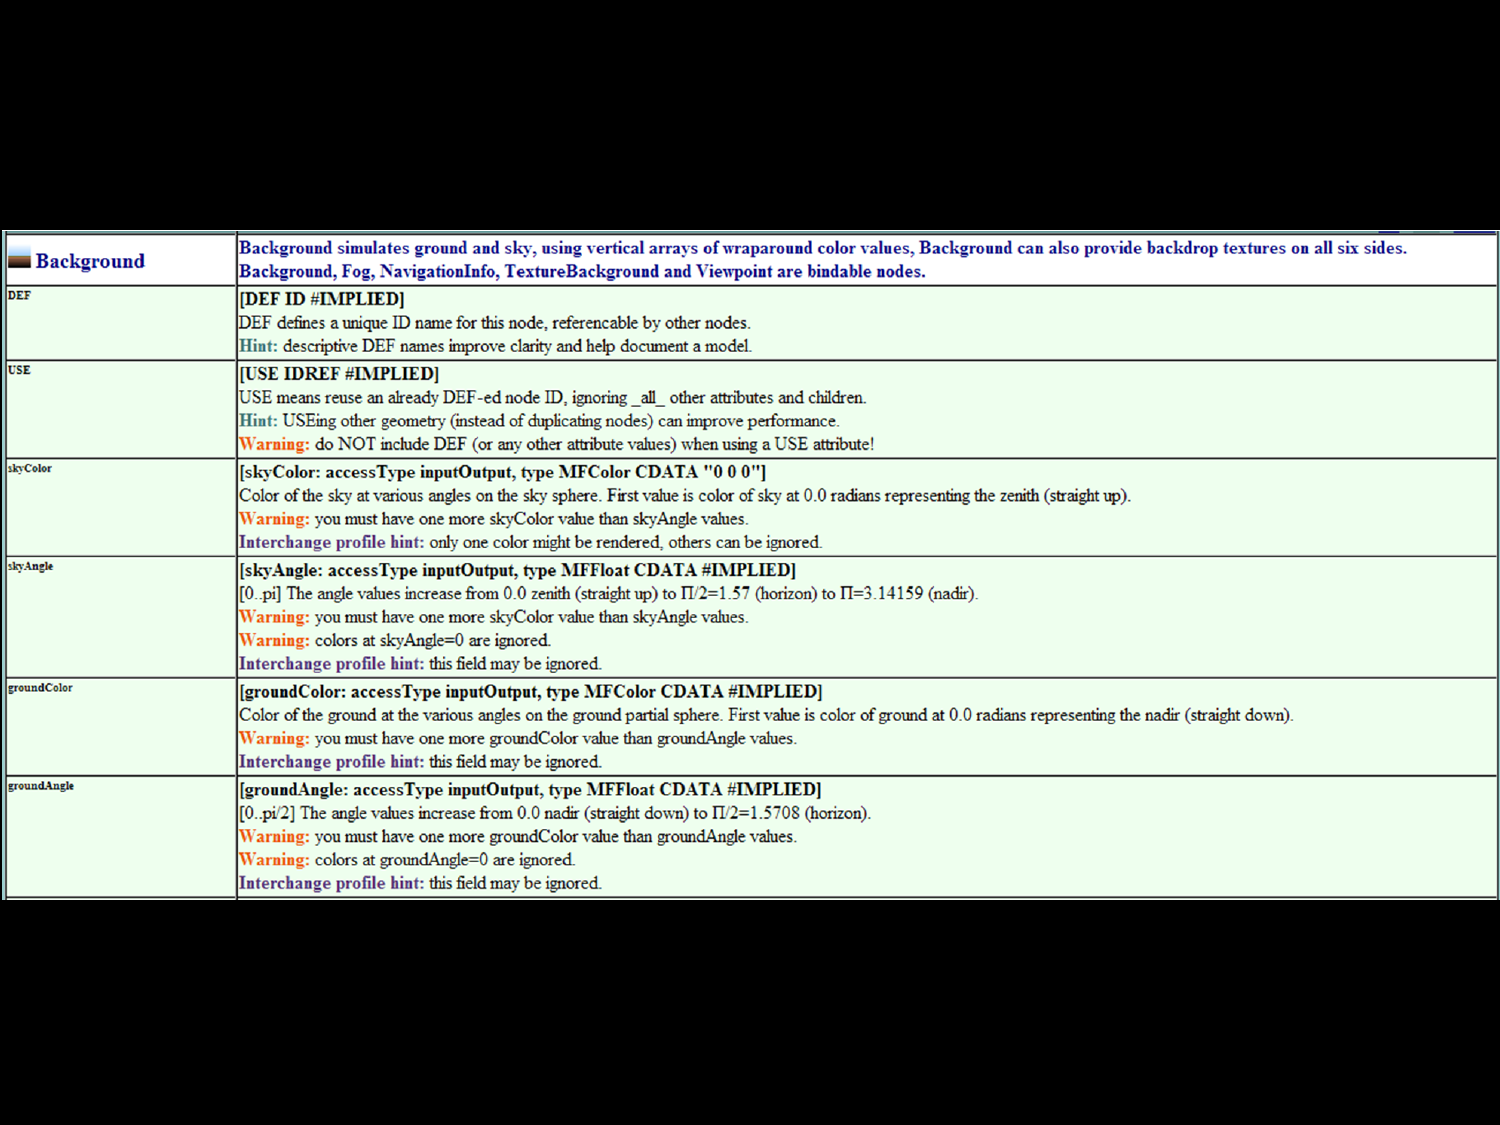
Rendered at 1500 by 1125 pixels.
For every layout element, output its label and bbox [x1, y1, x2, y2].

picture [2, 230, 1500, 901]
text_box [0, 0, 1500, 1125]
